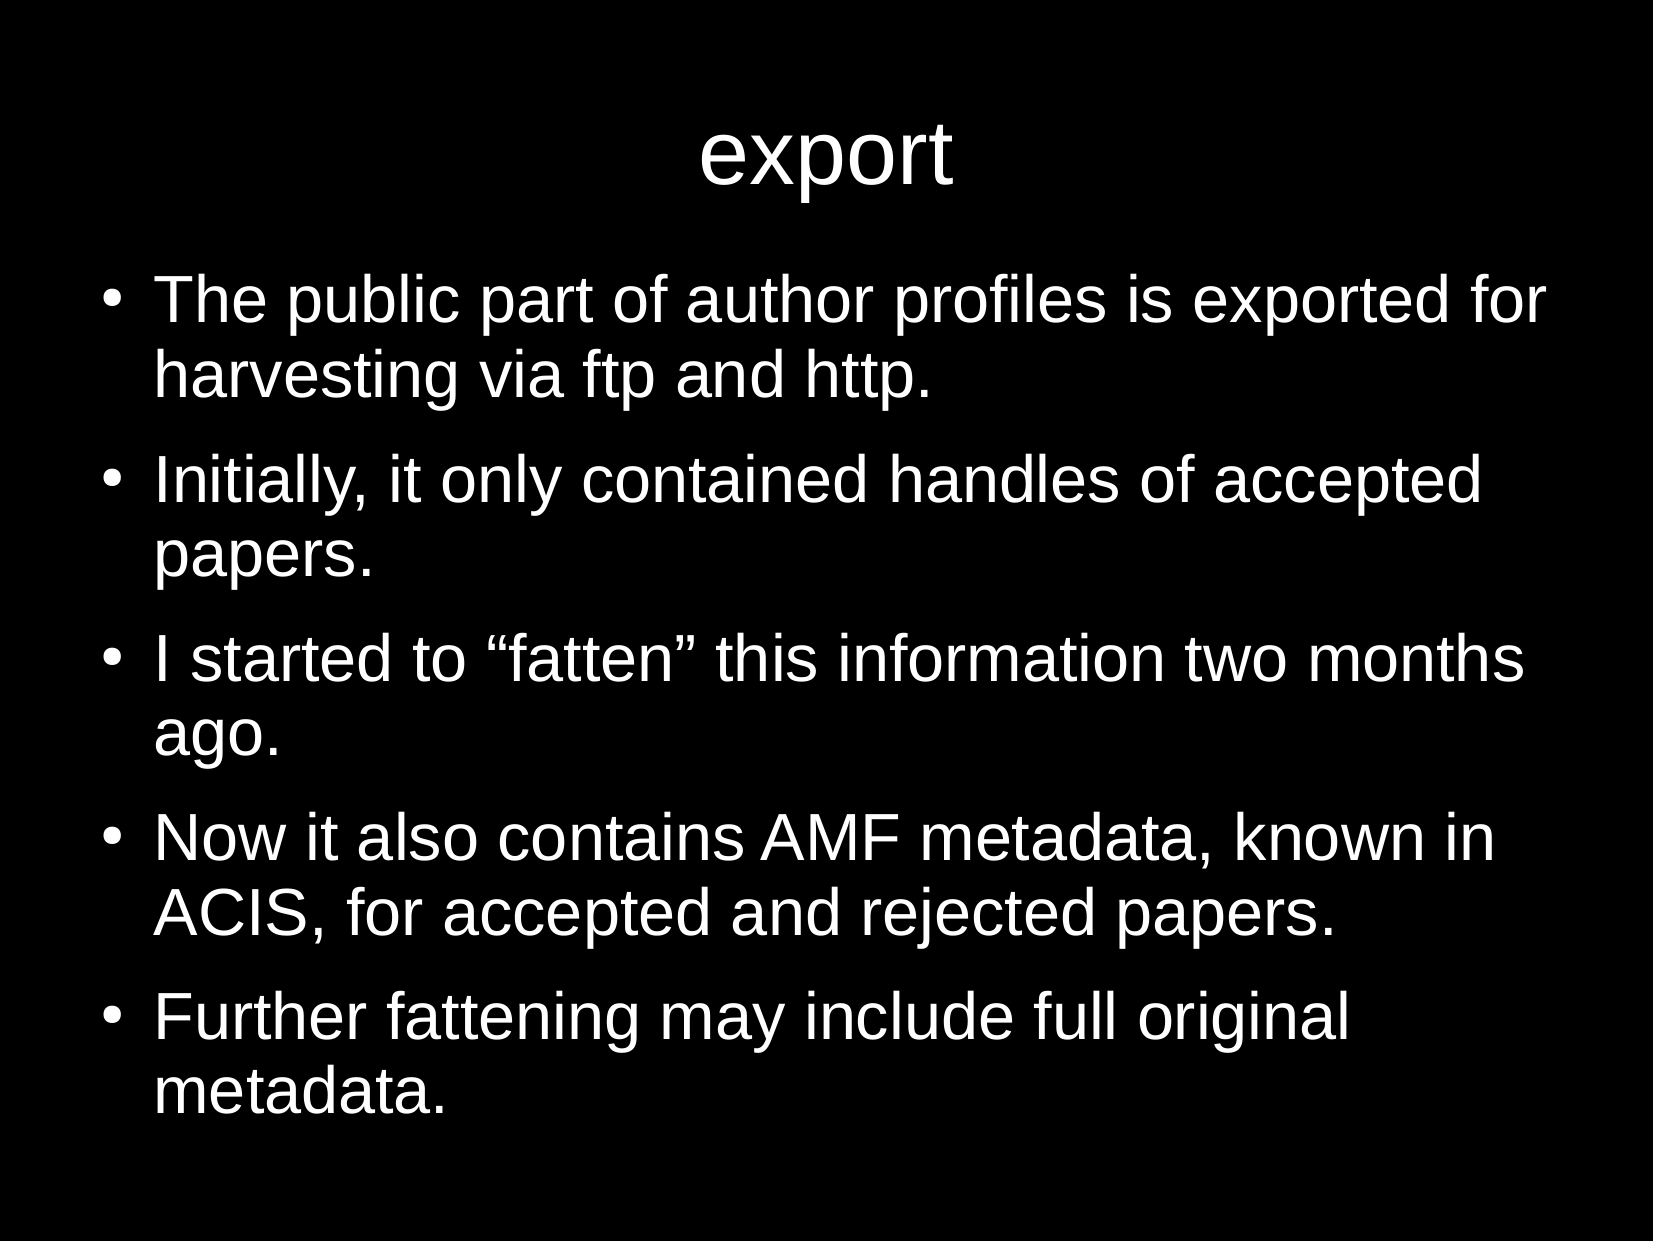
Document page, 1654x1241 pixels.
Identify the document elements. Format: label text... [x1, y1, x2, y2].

list The public part of author profiles is exported for harvesting via ftp and http. Initially, it only contained handles of accepted papers. I started to “fatten” this information two months ago. Now it also contains AMF metadata, known in ACIS, for accepted and rejected papers. Further fattening may include full original metadata. [82, 262, 1571, 1163]
title export [82, 56, 1571, 250]
